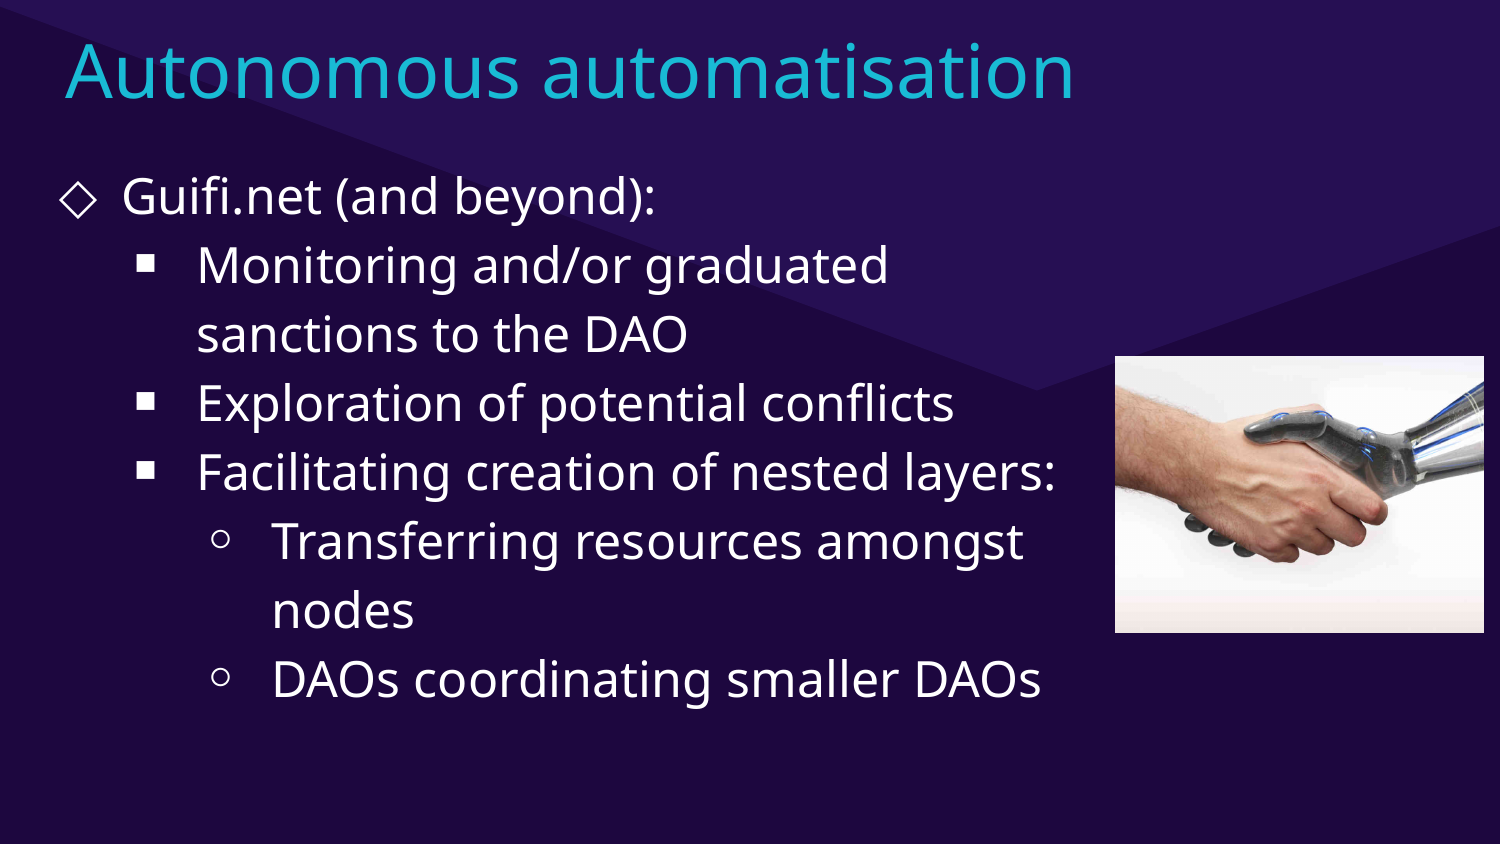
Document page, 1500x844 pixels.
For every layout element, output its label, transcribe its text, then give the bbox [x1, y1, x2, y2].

list Guifi.net (and beyond): Monitoring and/or graduated sanctions to the DAO Exploration of potential conflicts Facilitating creation of nested layers: Transferring resources amongst nodes DAOs coordinating smaller DAOs [31, 140, 1116, 789]
picture [1115, 356, 1484, 633]
title Autonomous automatisation [50, 22, 1472, 129]
